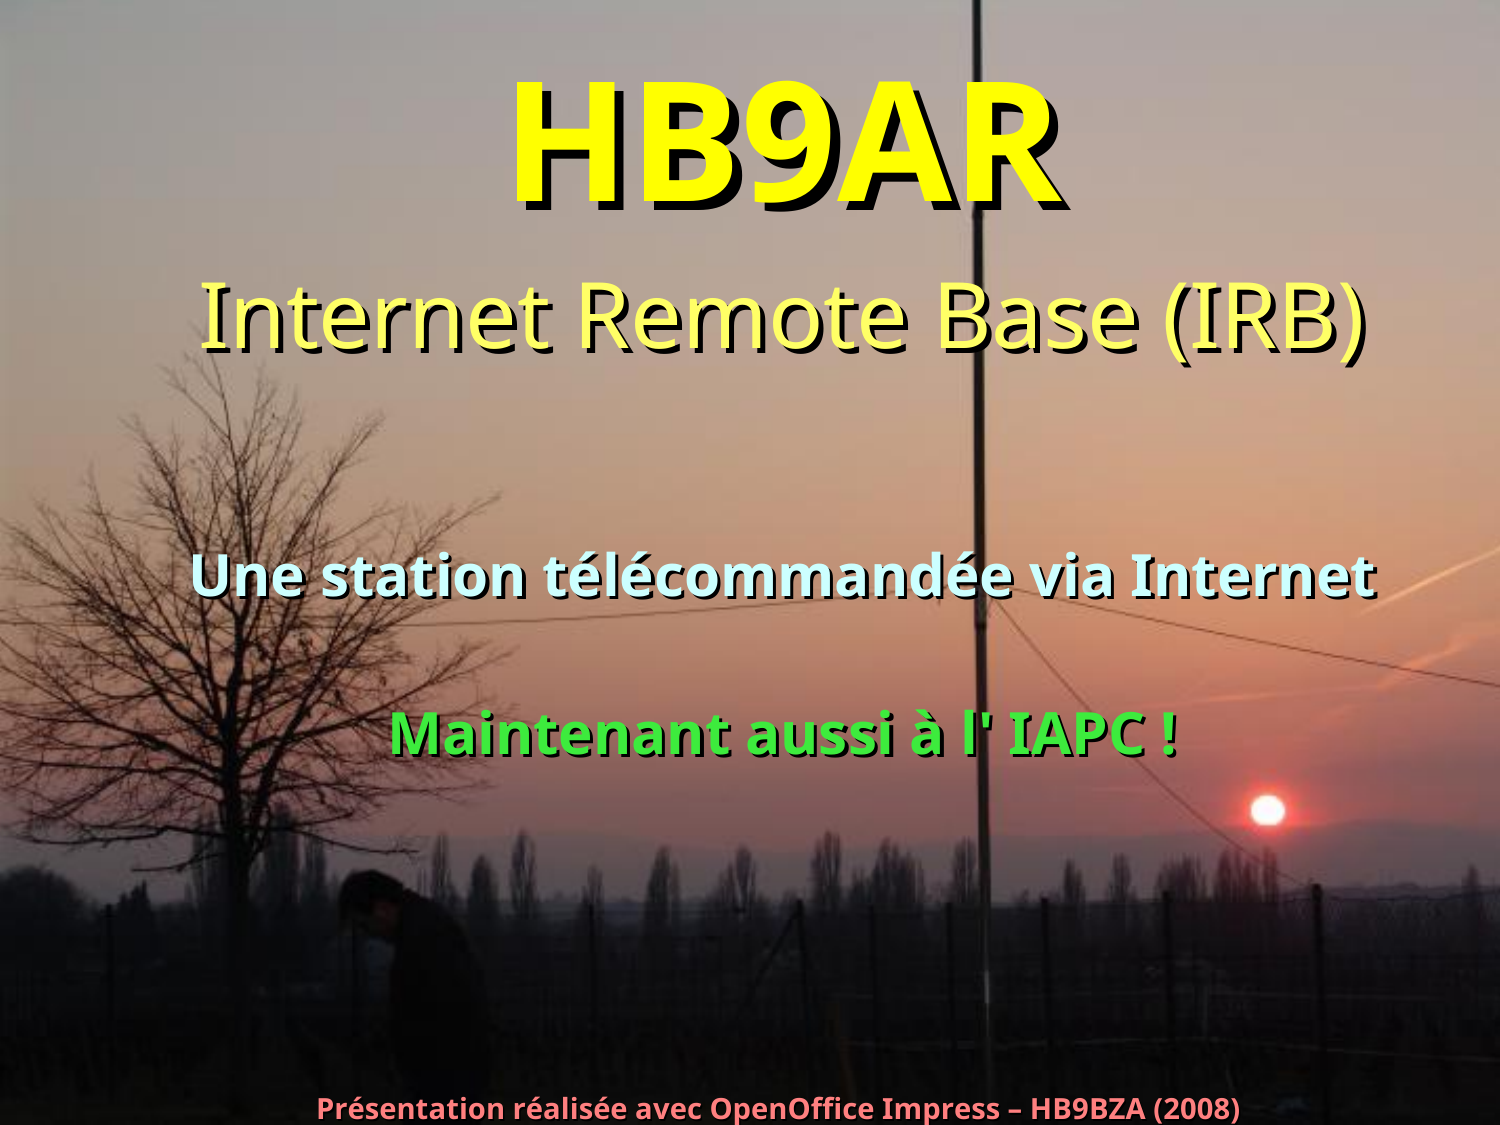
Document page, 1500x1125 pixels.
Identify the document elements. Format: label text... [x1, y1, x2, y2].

title HB9AR Internet Remote Base (IRB) Une station télécommandée via Internet Maintenant aussi à l' IAPC ! Présentation réalisée avec OpenOffice Impress – HB9BZA (2008) [147, 29, 1418, 1123]
picture [0, 0, 1500, 1125]
